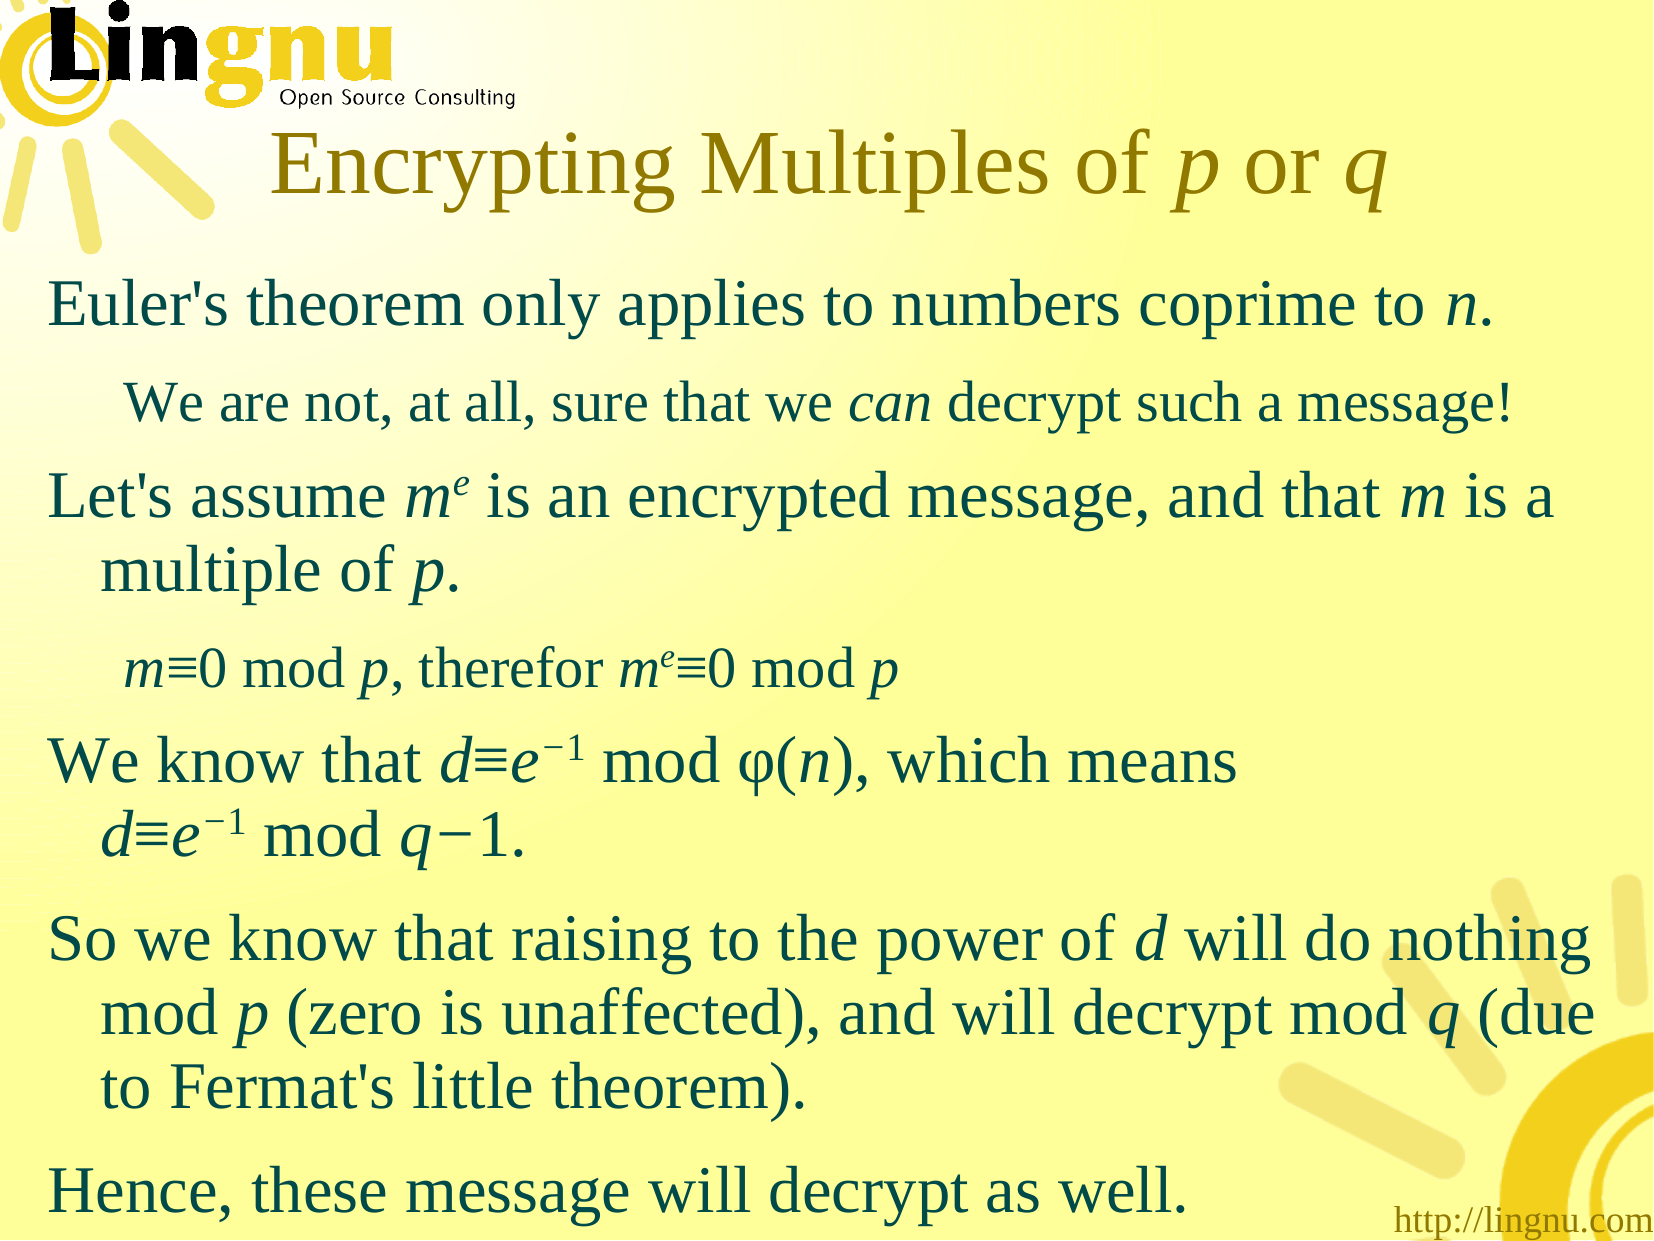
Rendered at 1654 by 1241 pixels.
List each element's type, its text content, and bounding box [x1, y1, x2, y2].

title Encrypting Multiples of p or q [123, 58, 1536, 265]
list Euler's theorem only applies to numbers coprime to n. We are not, at all, sure that we can decrypt such a message! Let's assume me is an encrypted message, and that m is a multiple of p. m≡0 mod p, therefor me≡0 mod p We know that d≡e−1 mod φ(n), which means d≡e−1 mod q−1. So we know that raising to the power of d will do nothing mod p (zero is unaffected), and will decrypt mod q (due to Fermat's little theorem). Hence, these message will decrypt as well. [29, 265, 1625, 1227]
picture [1527, 1232, 1538, 1239]
picture [0, 0, 516, 256]
picture [1256, 871, 1654, 1241]
